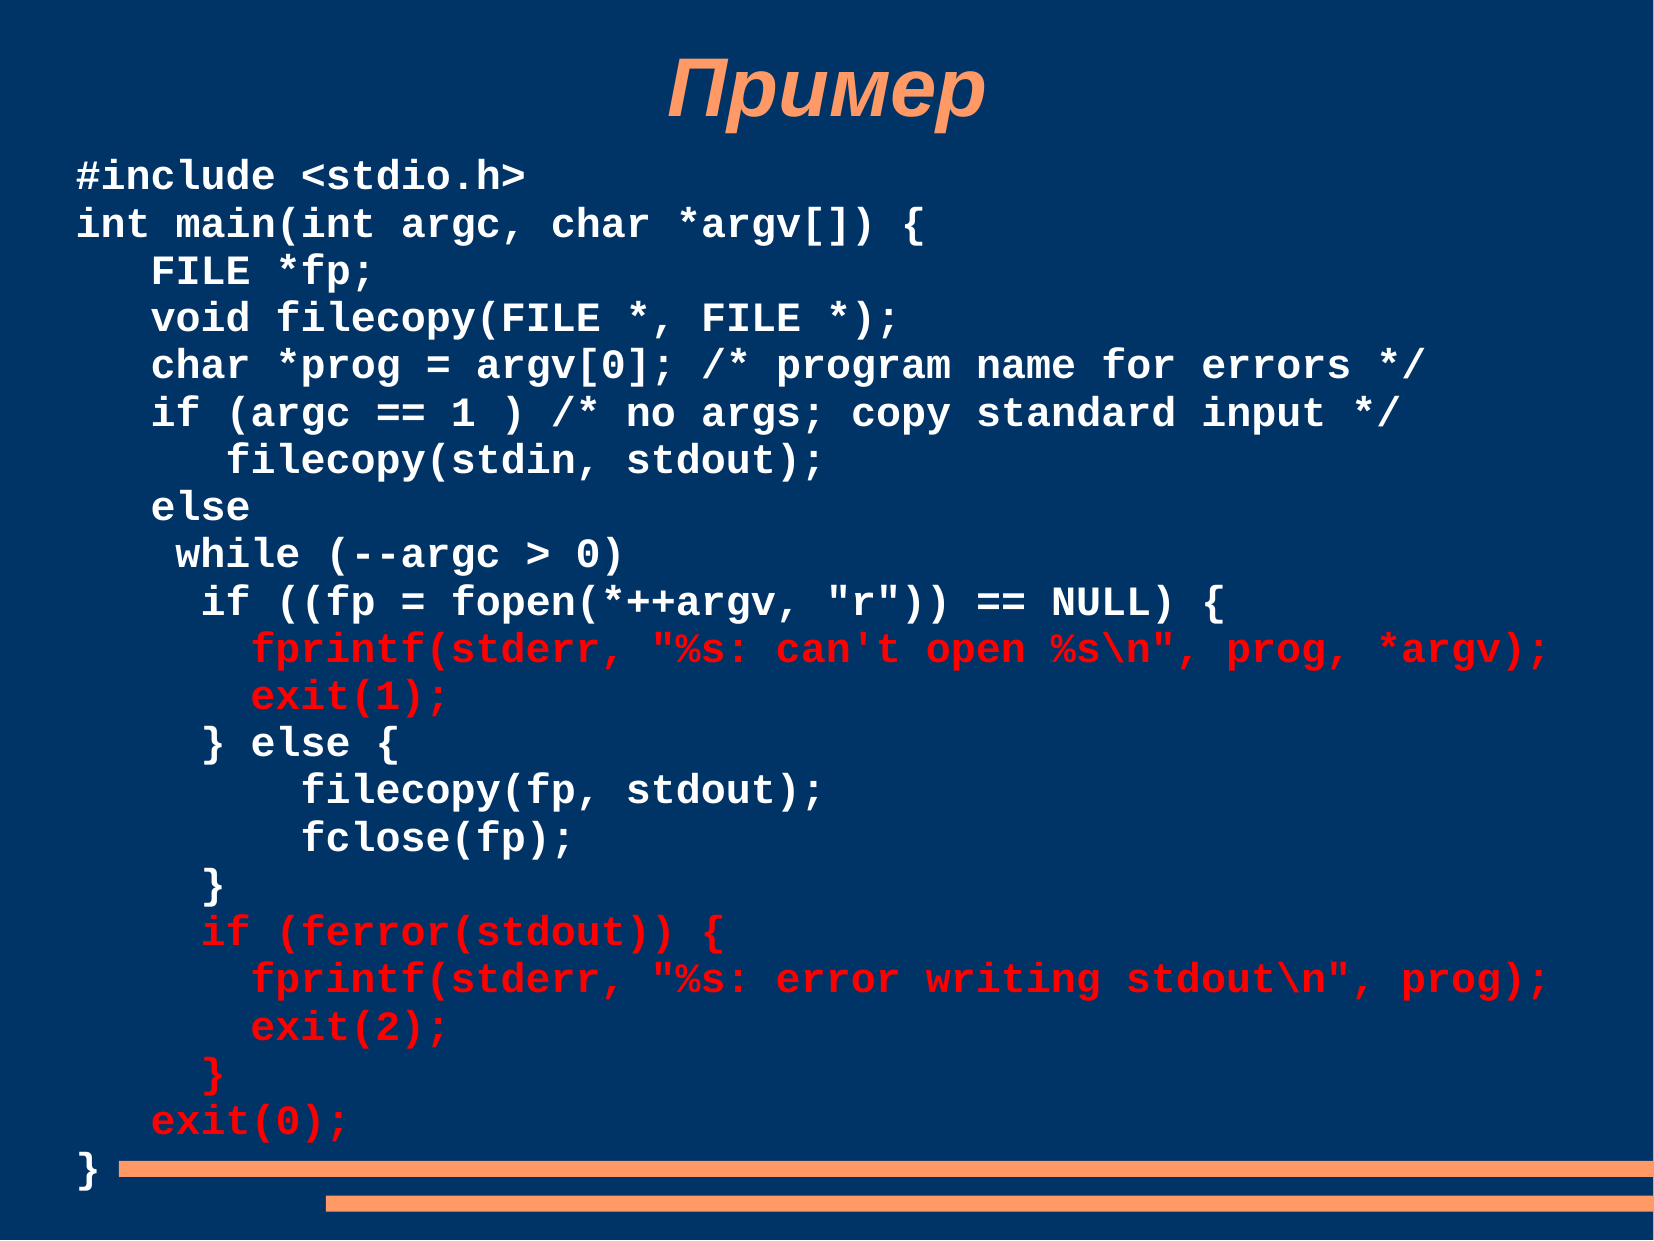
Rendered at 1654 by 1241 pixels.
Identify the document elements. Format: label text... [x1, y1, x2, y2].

text_box #include <stdio.h> int main(int argc, char *argv[]) { FILE *fp; void filecopy(FILE *, FILE *); char *prog = argv[0]; /* program name for errors */ if (argc == 1 ) /* no args; copy standard input */ filecopy(stdin, stdout); else while (--argc > 0) if ((fp = fopen(*++argv, "r")) == NULL) { fprintf(stderr, "%s: can't open %s\n", prog, *argv); exit(1); } else { filecopy(fp, stdout); fclose(fp); } if (ferror(stdout)) { fprintf(stderr, "%s: error writing stdout\n", prog); exit(2); } exit(0); } [60, 147, 1654, 1214]
title Пример [121, 5, 1534, 147]
